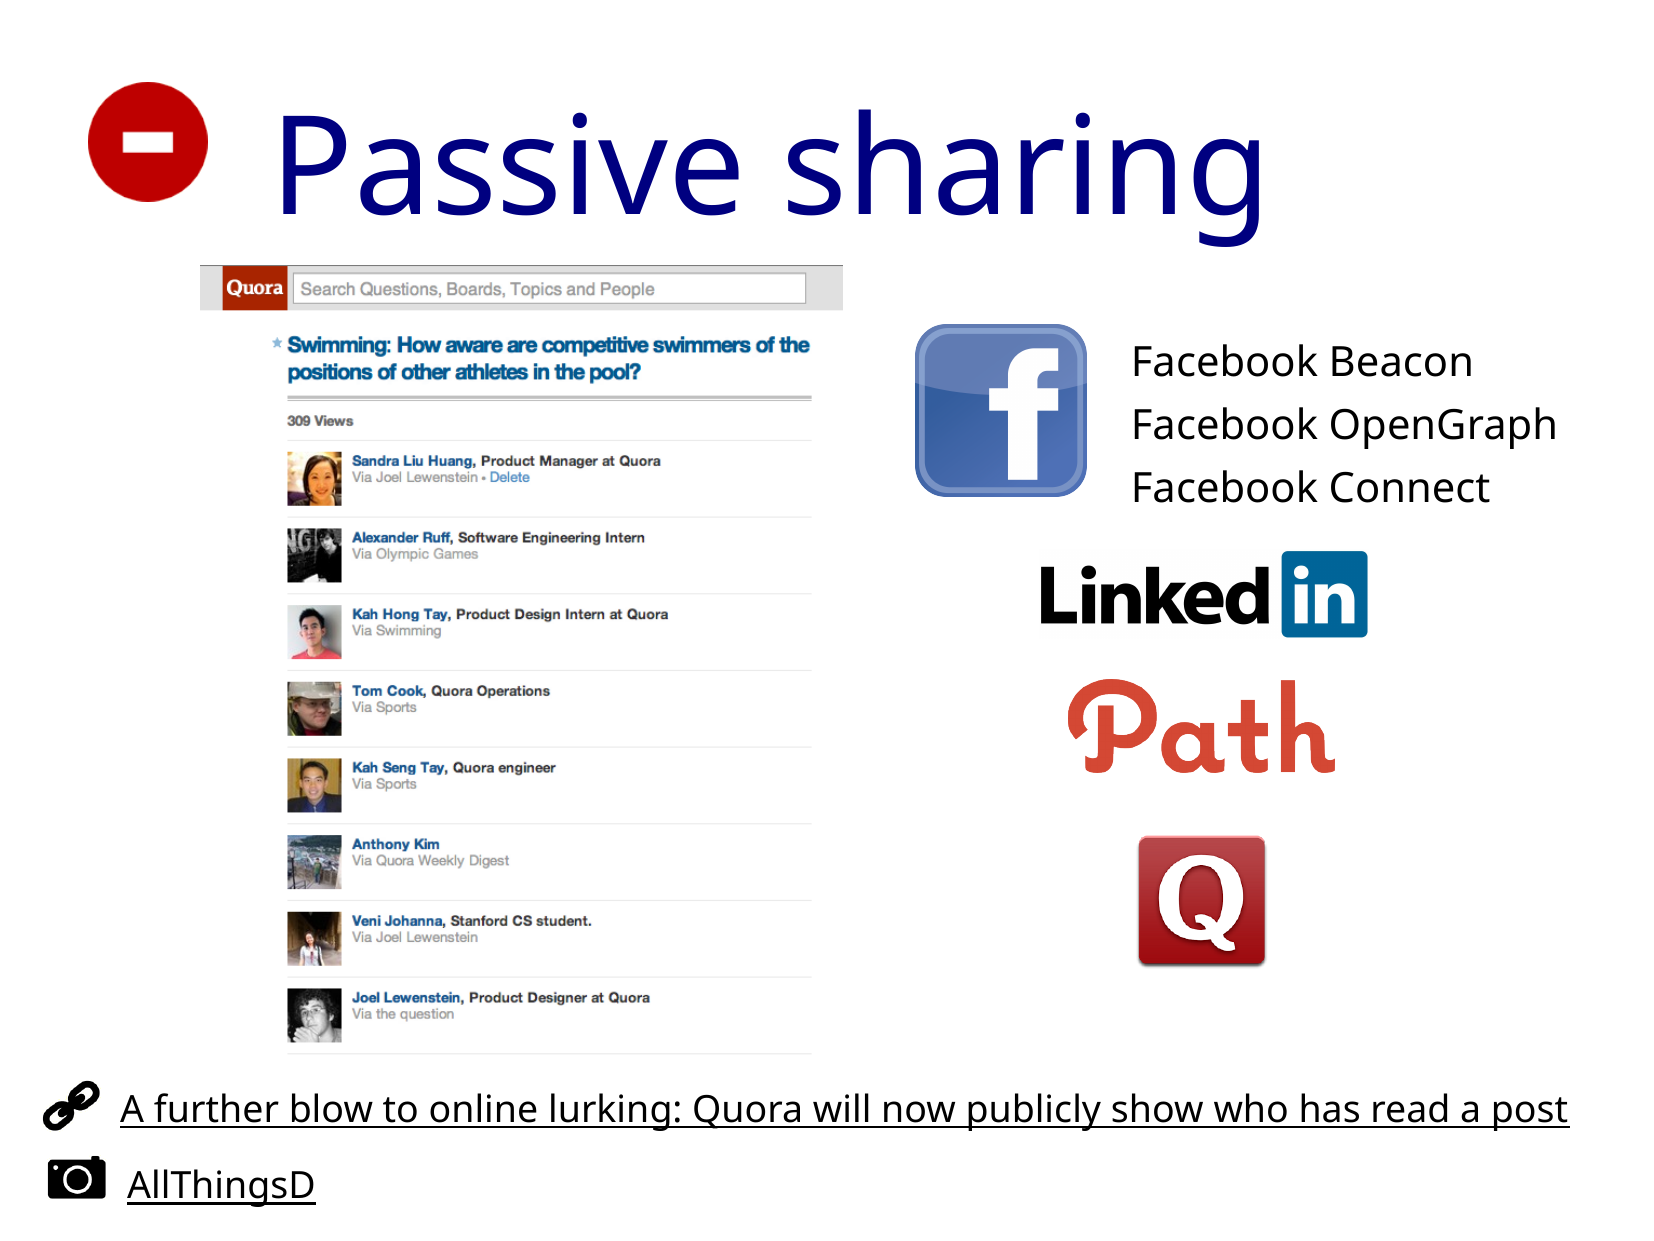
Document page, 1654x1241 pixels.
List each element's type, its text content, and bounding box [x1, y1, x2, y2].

picture [41, 1079, 101, 1132]
picture [1068, 679, 1335, 773]
text_box Facebook Beacon Facebook OpenGraph Facebook Connect [1116, 324, 1654, 502]
picture [46, 1154, 107, 1200]
picture [200, 265, 843, 1063]
picture [1039, 549, 1369, 639]
picture [88, 82, 208, 202]
text_box Passive sharing [256, 59, 1427, 237]
text_box A further blow to online lurking: Quora will now publicly show who has read a post [105, 1075, 1531, 1133]
picture [915, 324, 1087, 497]
text_box AllThingsD [112, 1151, 327, 1209]
picture [1127, 826, 1276, 975]
